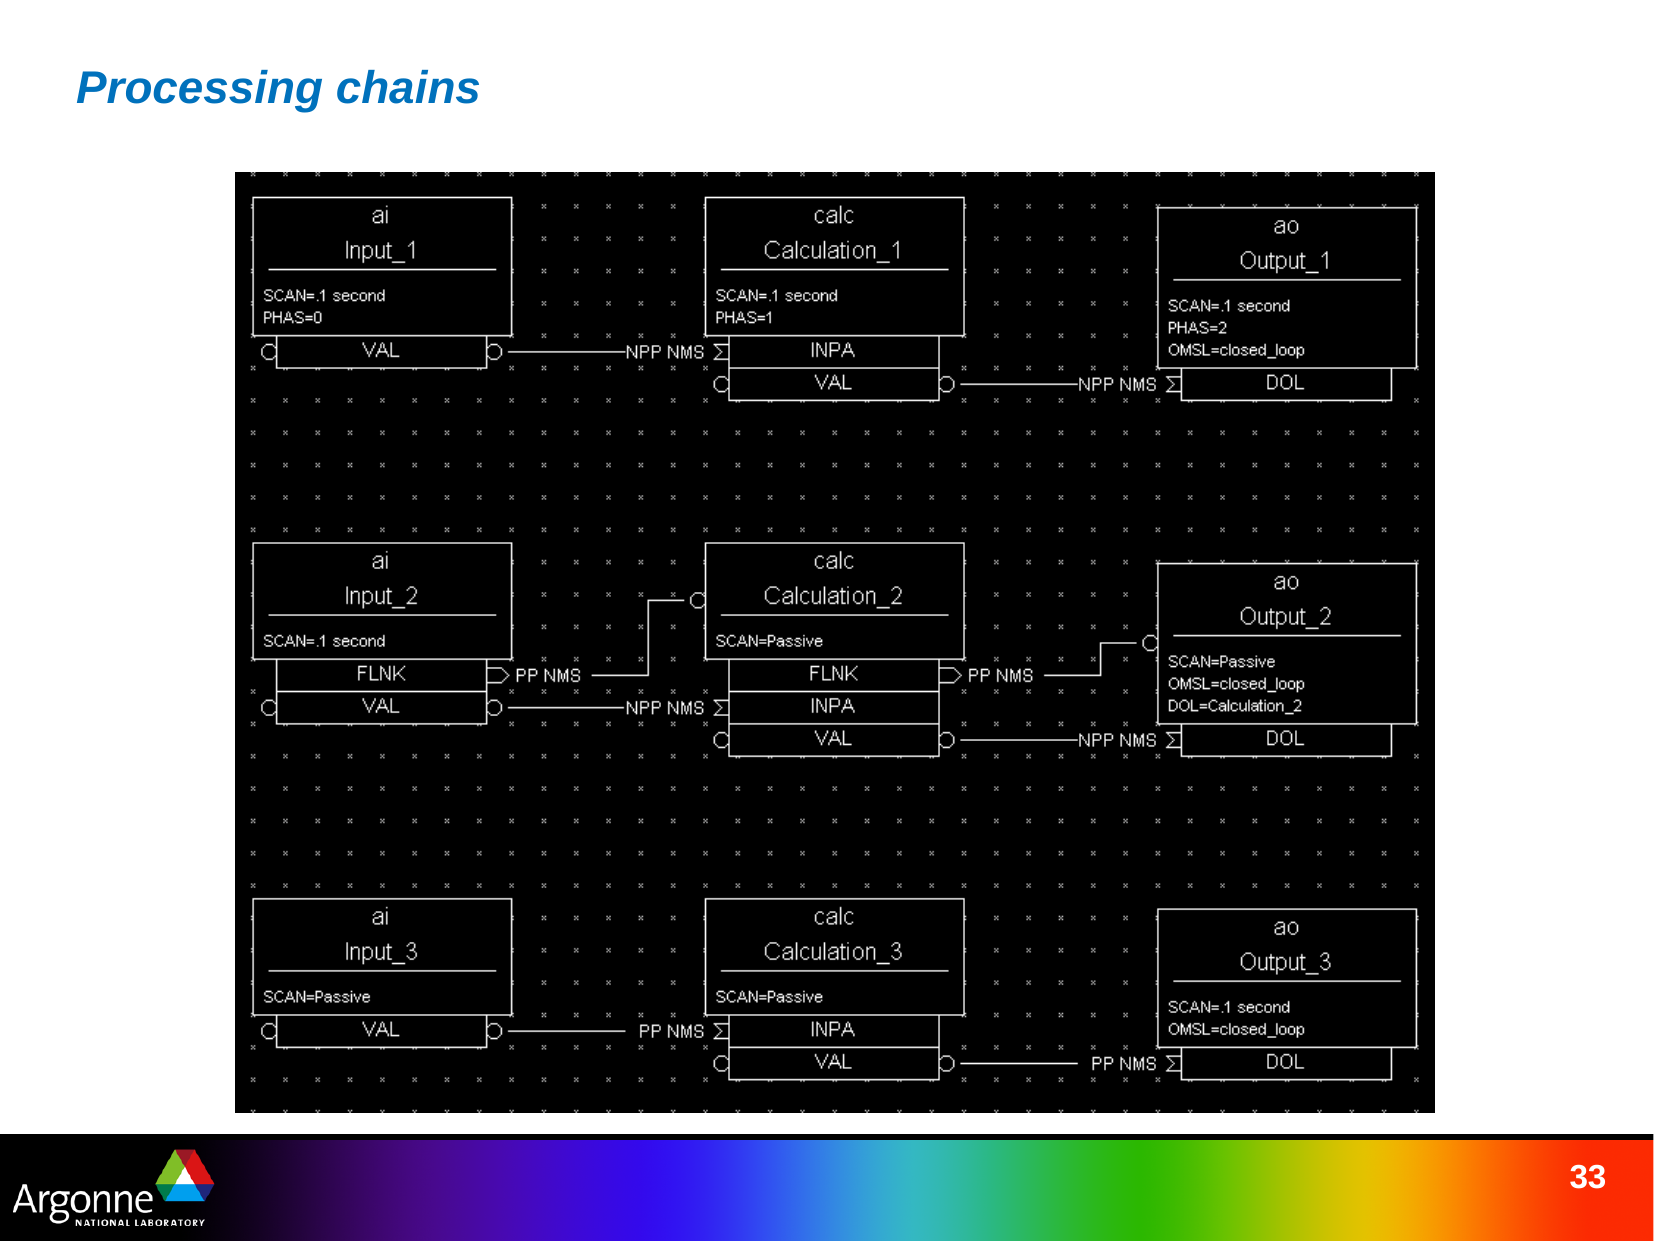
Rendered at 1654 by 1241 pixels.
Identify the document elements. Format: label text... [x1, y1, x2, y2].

picture [235, 172, 1435, 1114]
title Processing chains [61, 59, 1500, 144]
picture [0, 1134, 1654, 1241]
